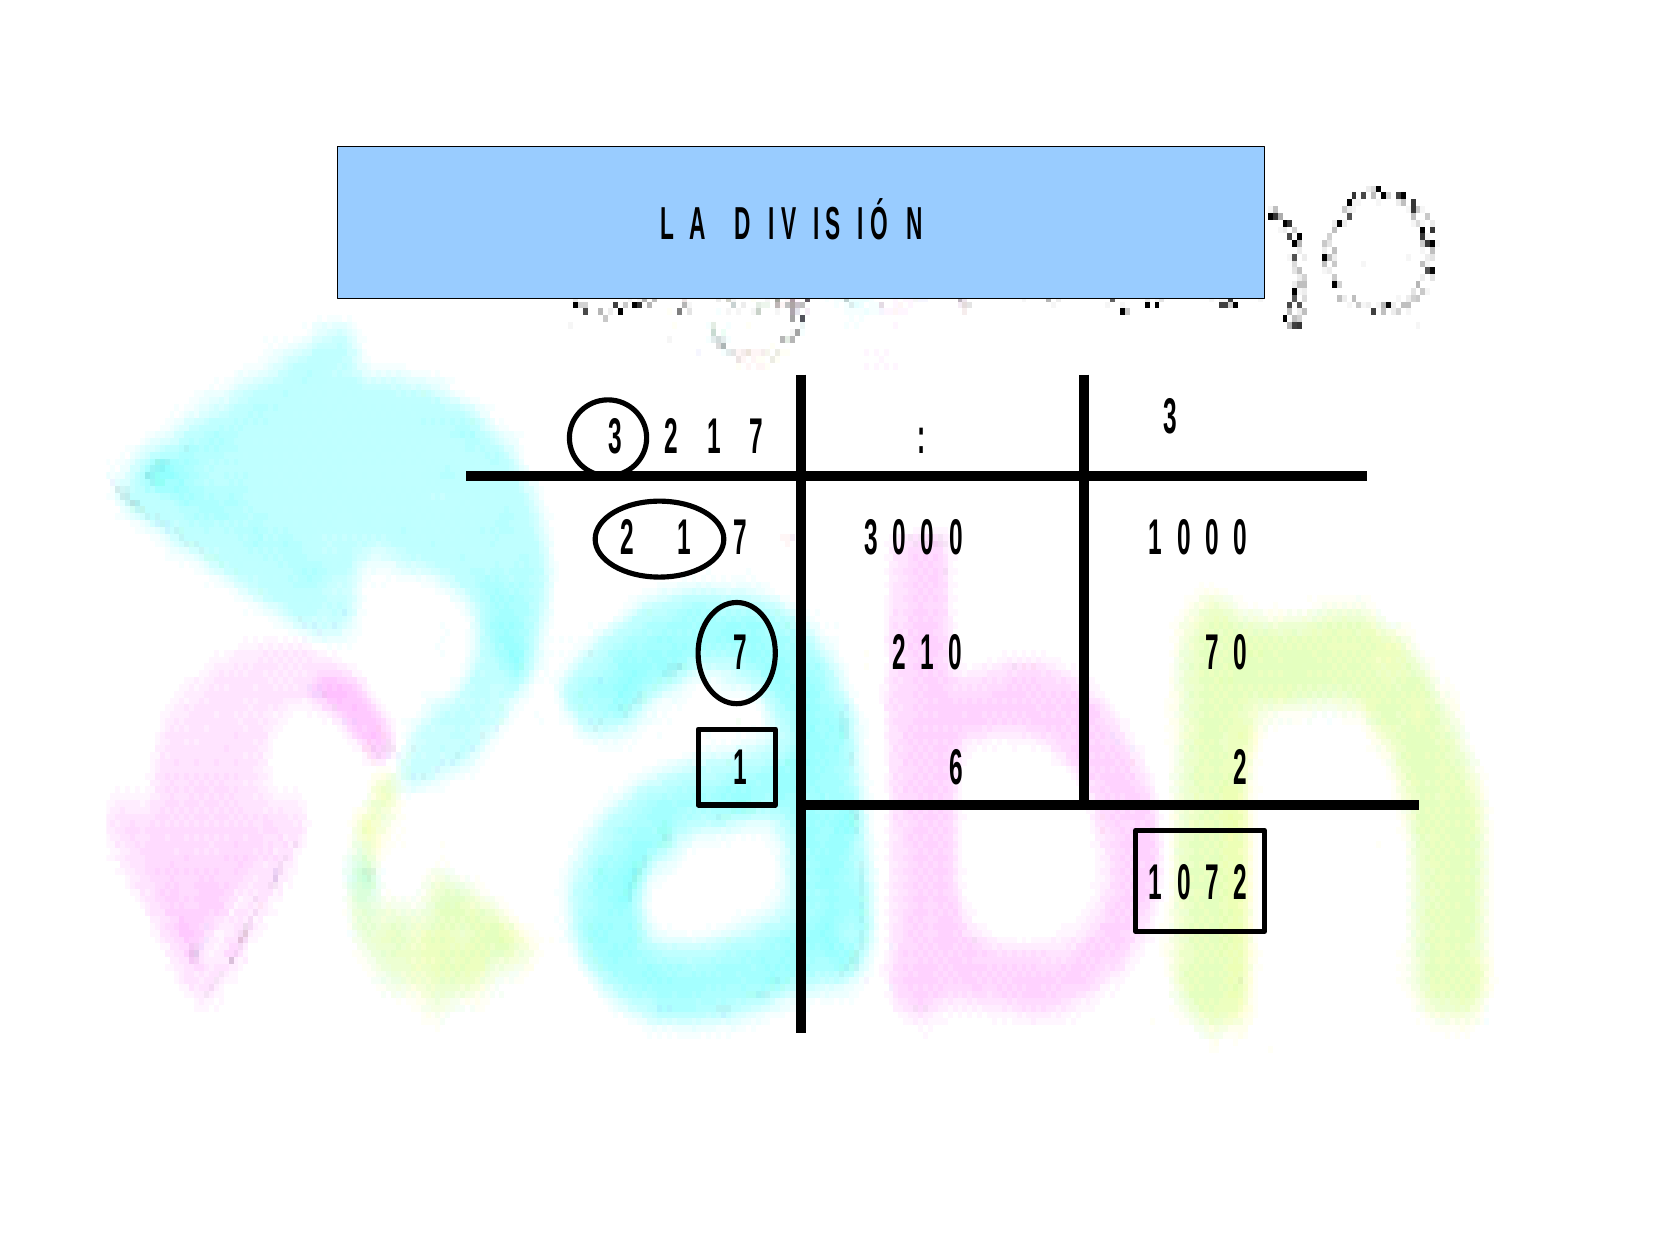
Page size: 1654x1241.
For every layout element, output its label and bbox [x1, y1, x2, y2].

picture [106, 70, 1548, 1134]
